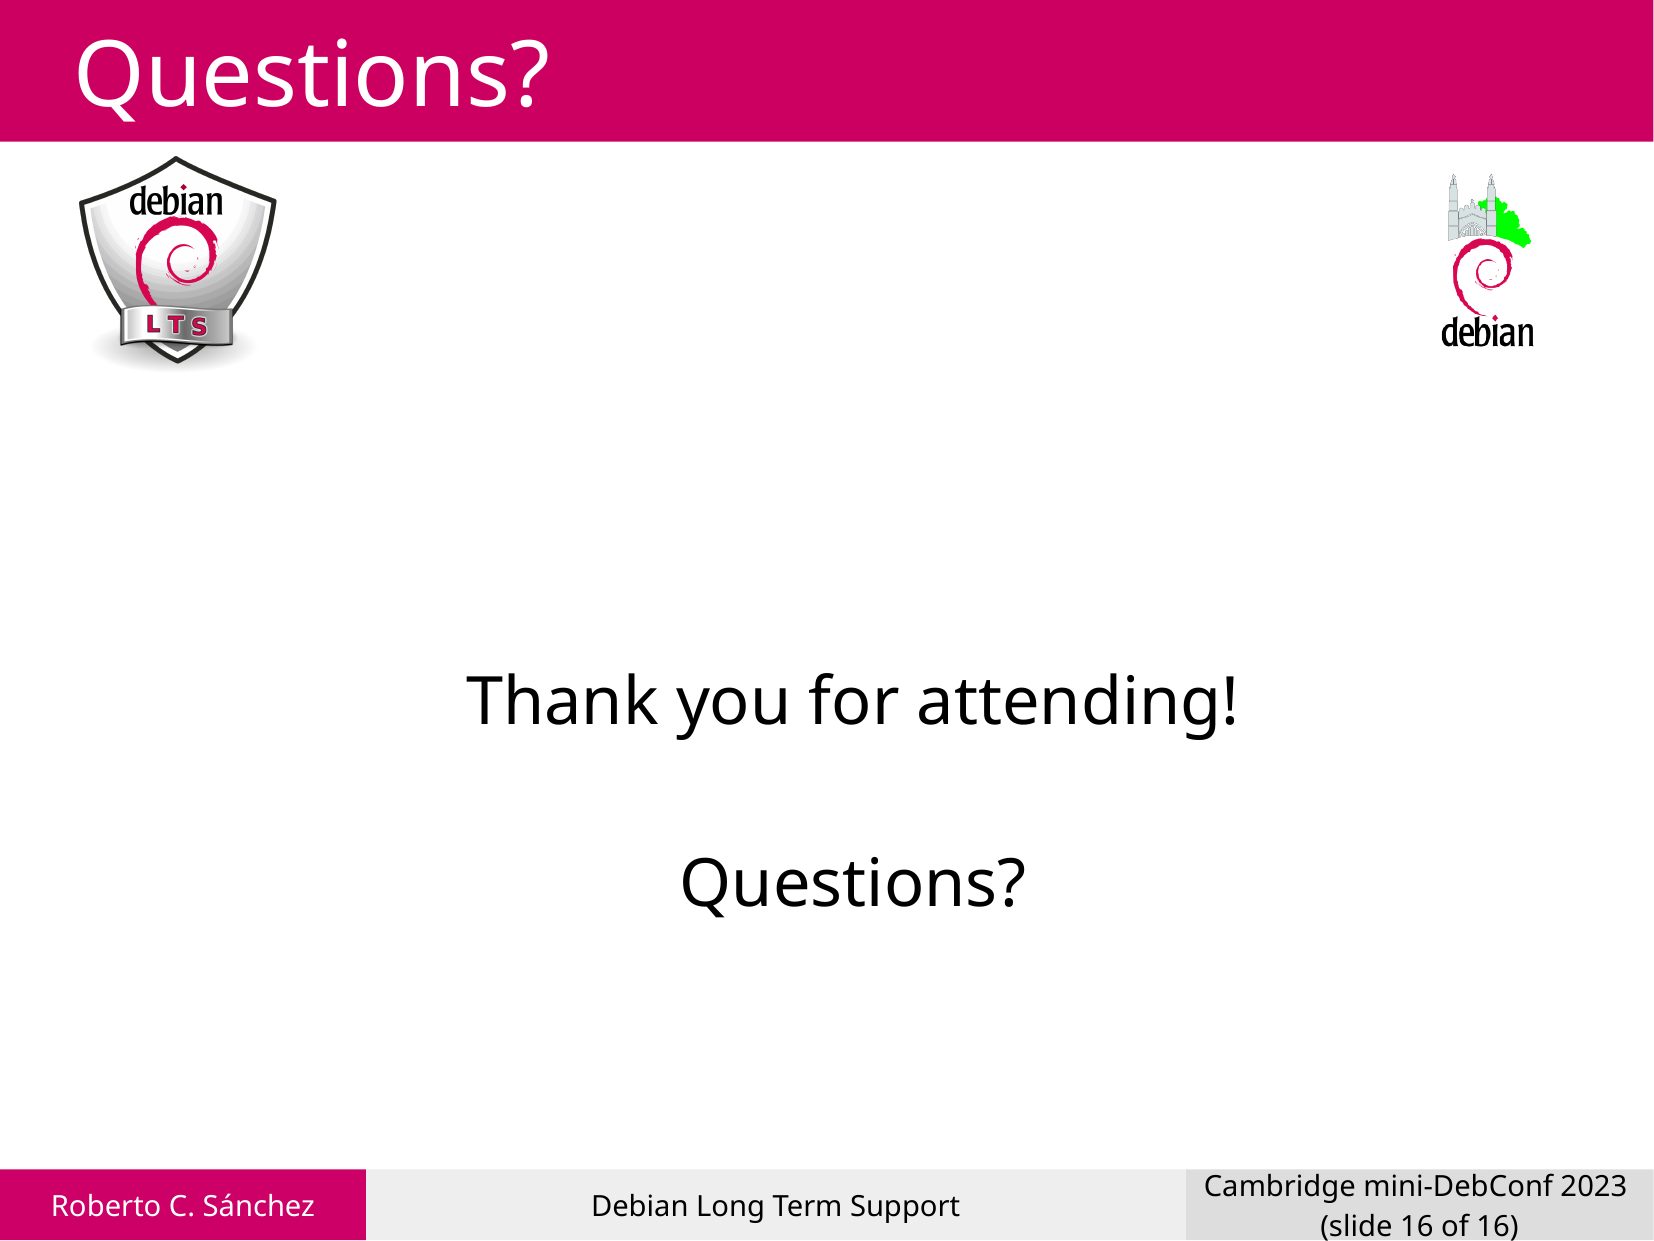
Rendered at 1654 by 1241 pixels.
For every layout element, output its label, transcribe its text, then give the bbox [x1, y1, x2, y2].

picture [1405, 165, 1562, 290]
picture [59, 142, 296, 378]
list Thank you for attending! Questions? [82, 290, 1571, 1159]
title Questions? [0, 0, 1654, 142]
